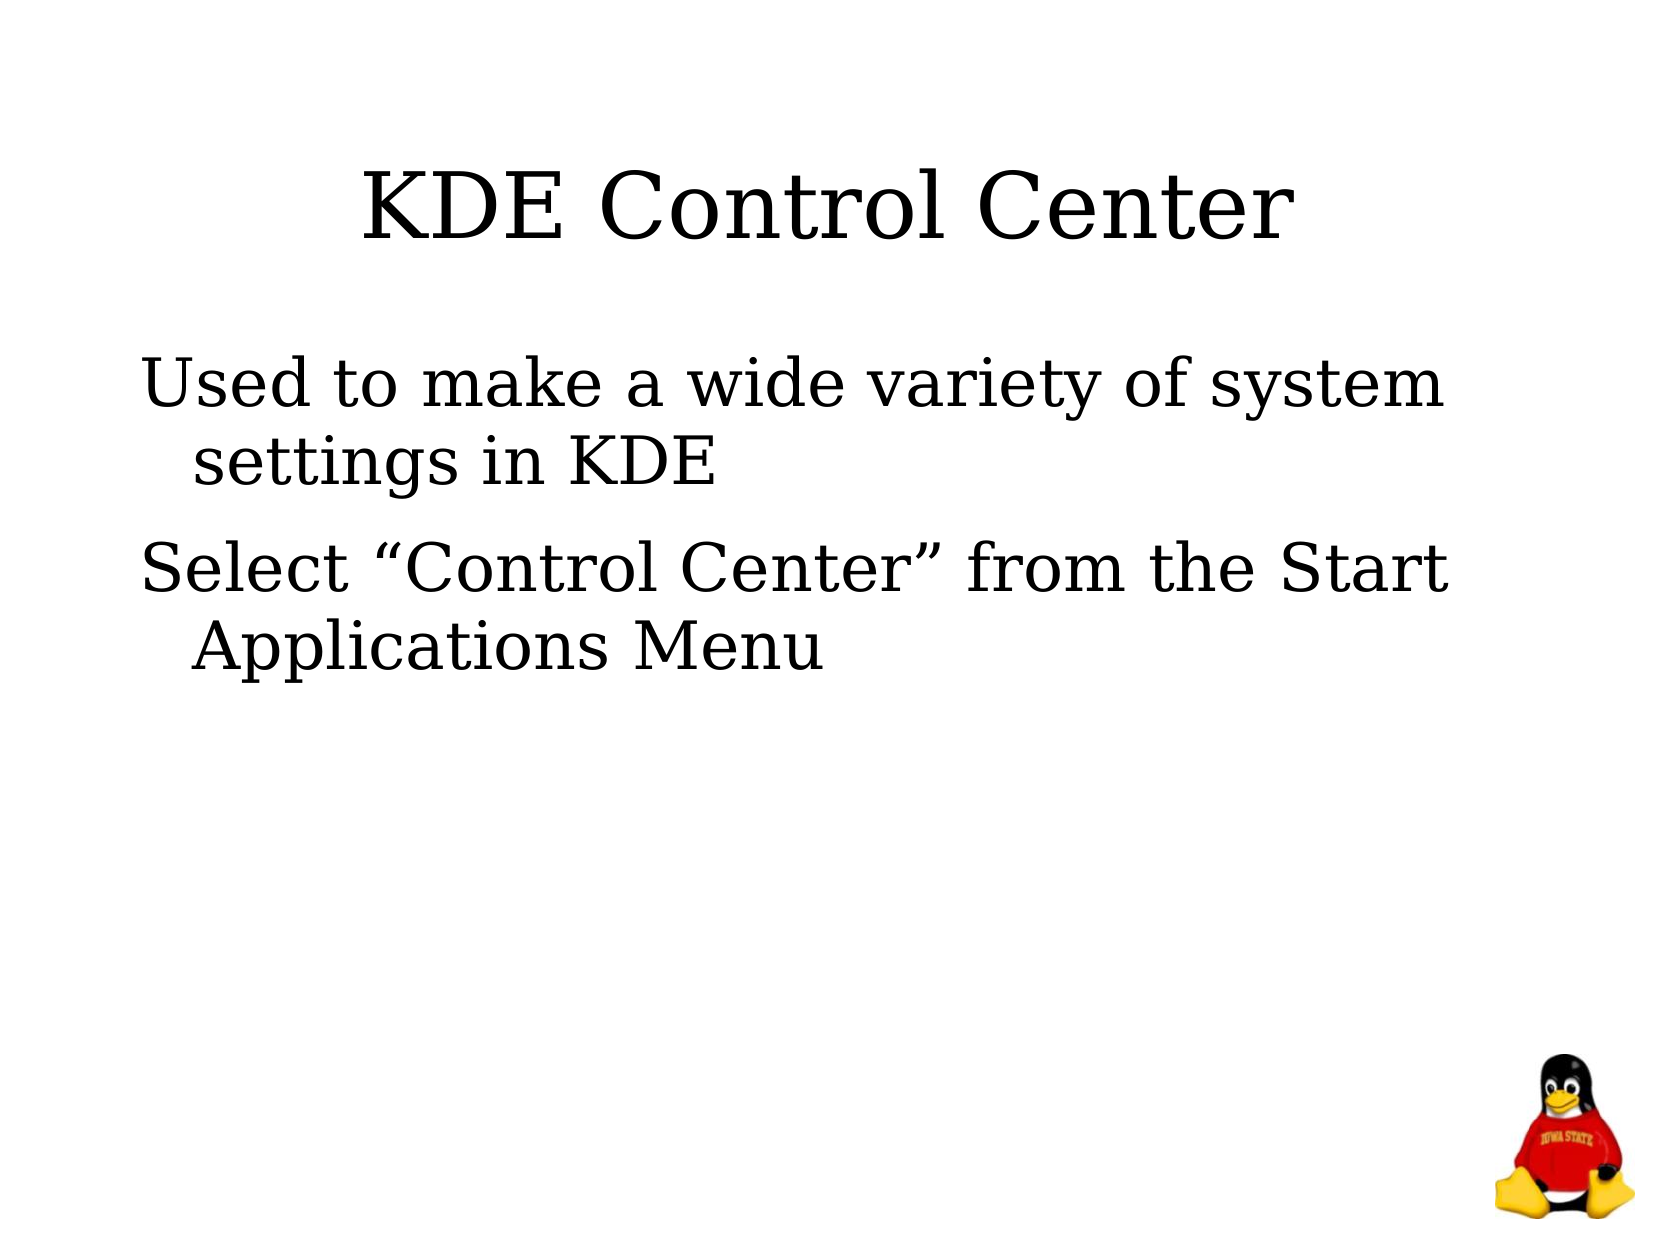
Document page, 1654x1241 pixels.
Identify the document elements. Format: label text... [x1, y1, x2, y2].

title KDE Control Center [121, 102, 1534, 311]
list Used to make a wide variety of system settings in KDE Select “Control Center” from the Start Applications Menu [121, 344, 1534, 1127]
picture [1495, 1054, 1635, 1219]
